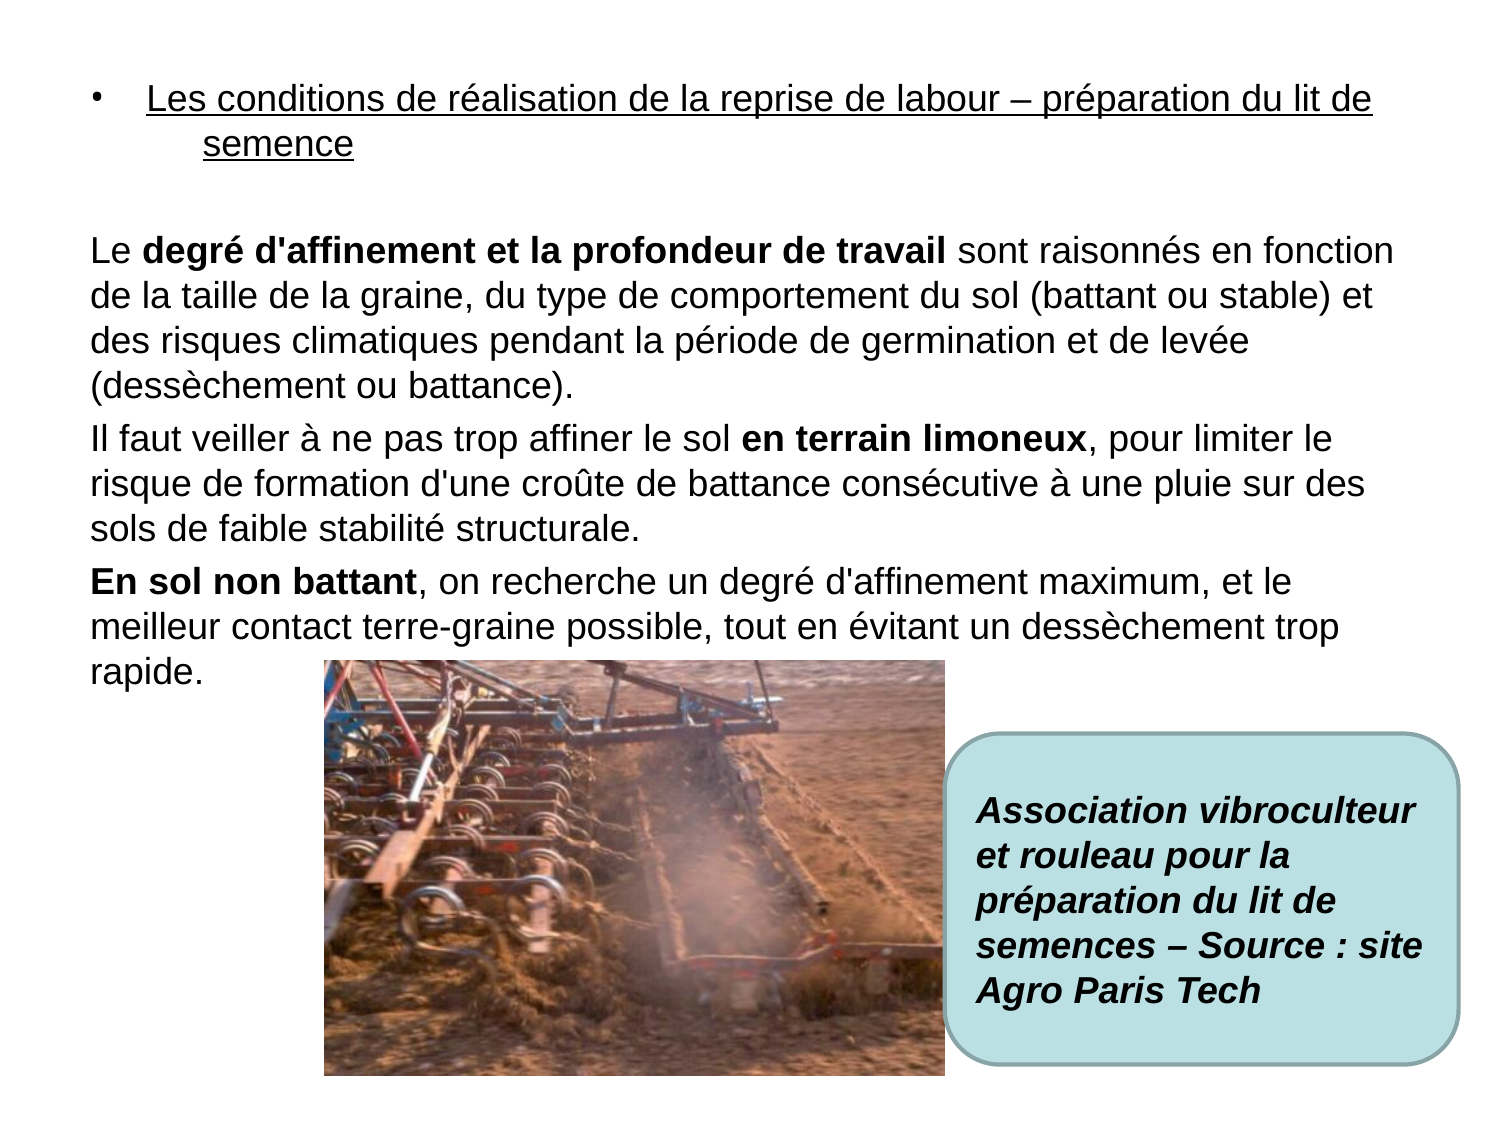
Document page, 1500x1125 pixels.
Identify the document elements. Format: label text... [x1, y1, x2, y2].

list Les conditions de réalisation de la reprise de labour – préparation du lit de semence Le degré d'affinement et la profondeur de travail sont raisonnés en fonction de la taille de la graine, du type de comportement du sol (battant ou stable) et des risques climatiques pendant la période de germination et de levée (dessèchement ou battance). Il faut veiller à ne pas trop affiner le sol en terrain limoneux, pour limiter le risque de formation d'une croûte de battance consécutive à une pluie sur des sols de faible stabilité structurale. En sol non battant, on recherche un degré d'affinement maximum, et le meilleur contact terre-graine possible, tout en évitant un dessèchement trop rapide. [75, 66, 1426, 1005]
picture [324, 660, 945, 1076]
text_box Association vibroculteur et rouleau pour la préparation du lit de semences – Source : site Agro Paris Tech [944, 733, 1459, 1065]
